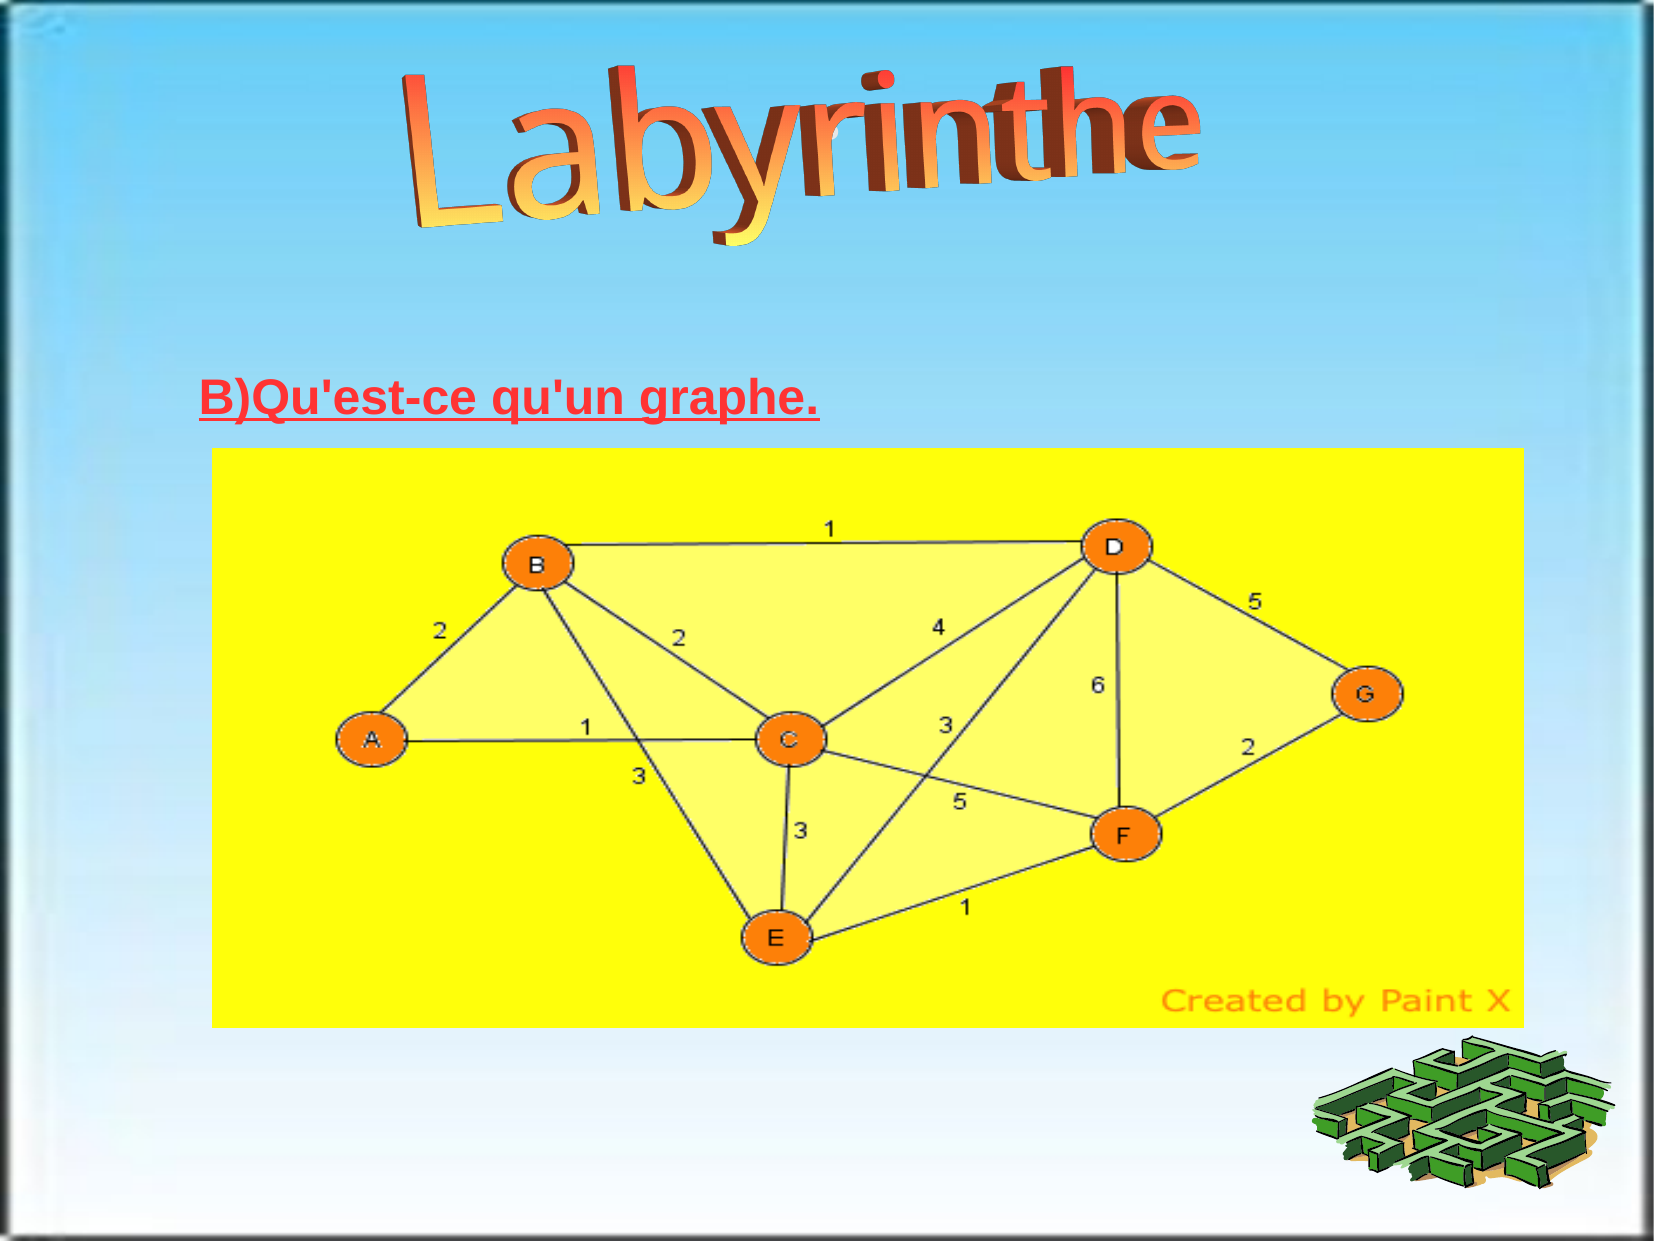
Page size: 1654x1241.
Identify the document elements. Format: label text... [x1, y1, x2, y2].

list B)Qu'est-ce qu'un graphe. [115, 369, 1507, 1152]
picture [0, 0, 1654, 1241]
title s [121, 19, 1534, 227]
